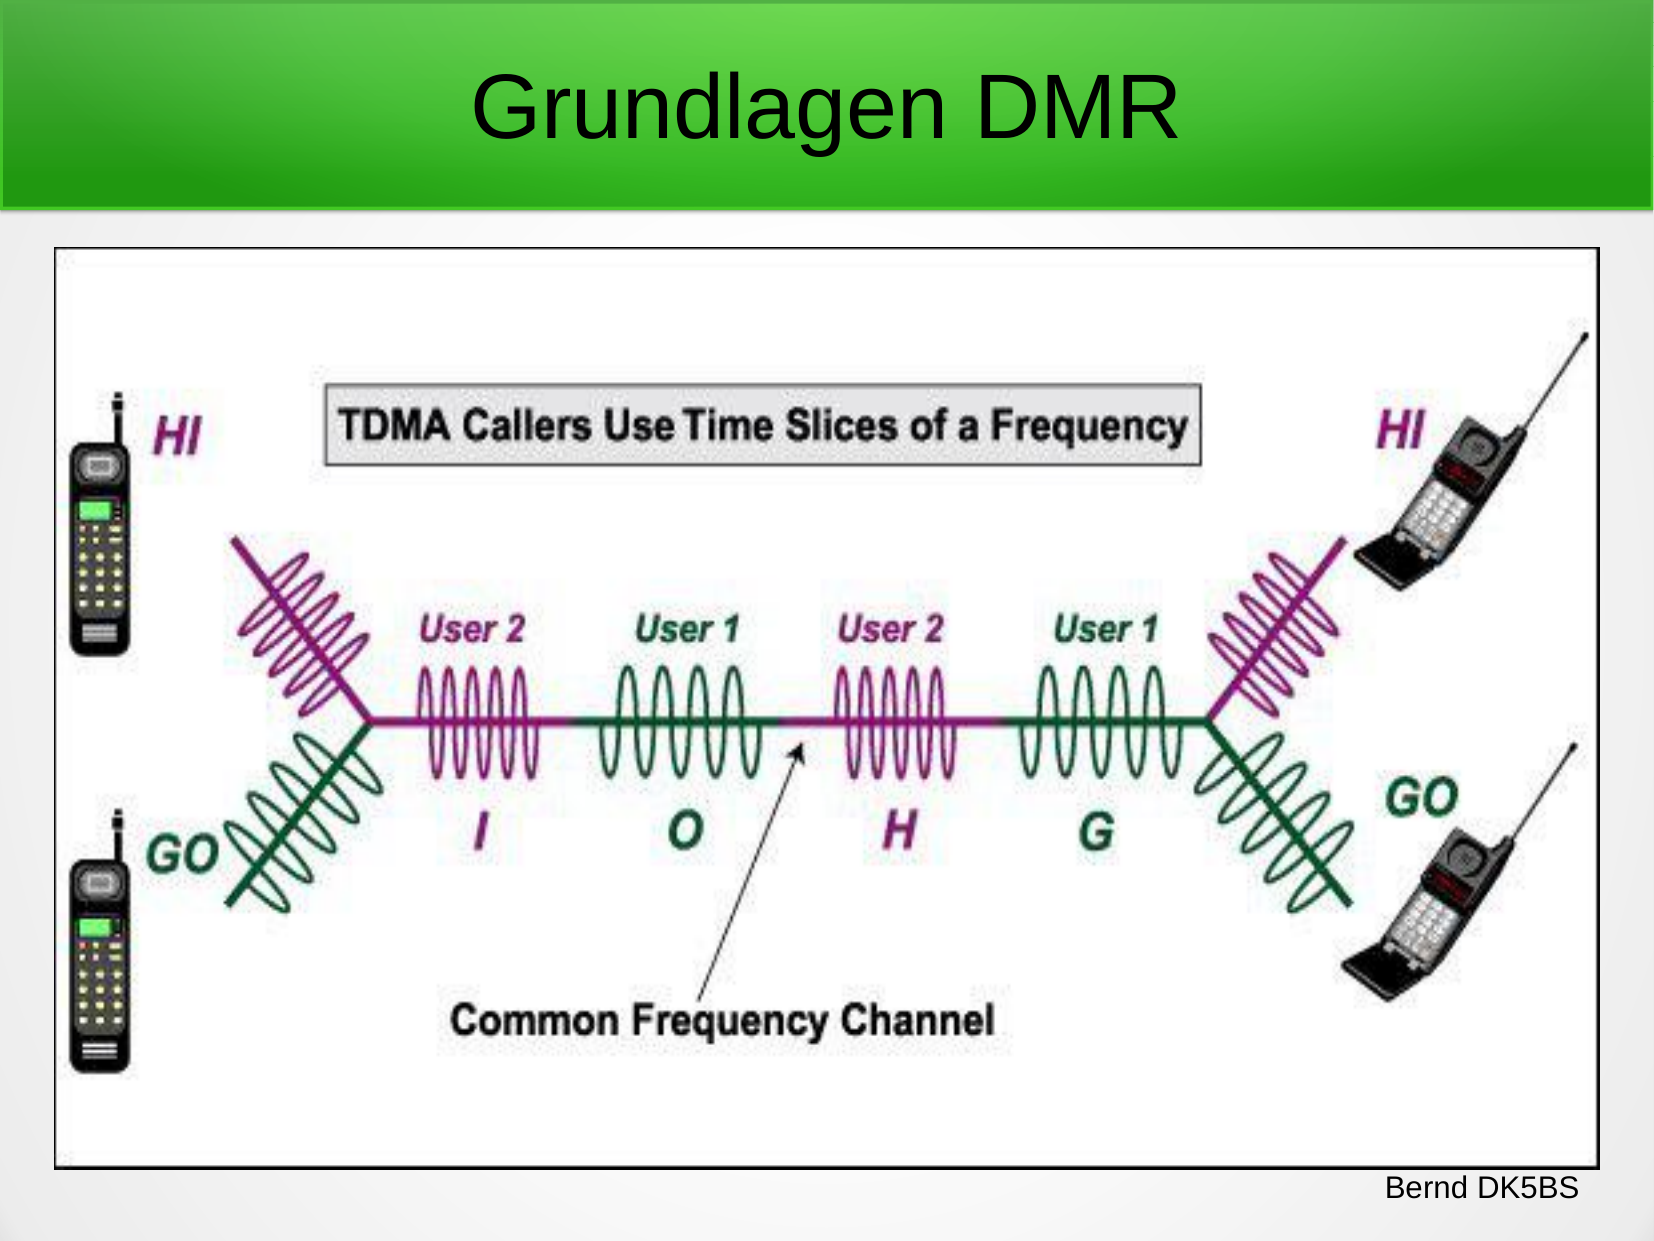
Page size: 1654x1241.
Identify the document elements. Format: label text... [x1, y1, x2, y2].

title Grundlagen DMR [0, 0, 1654, 225]
text_box Bernd DK5BS [1370, 1163, 1619, 1223]
picture [54, 247, 1600, 1170]
